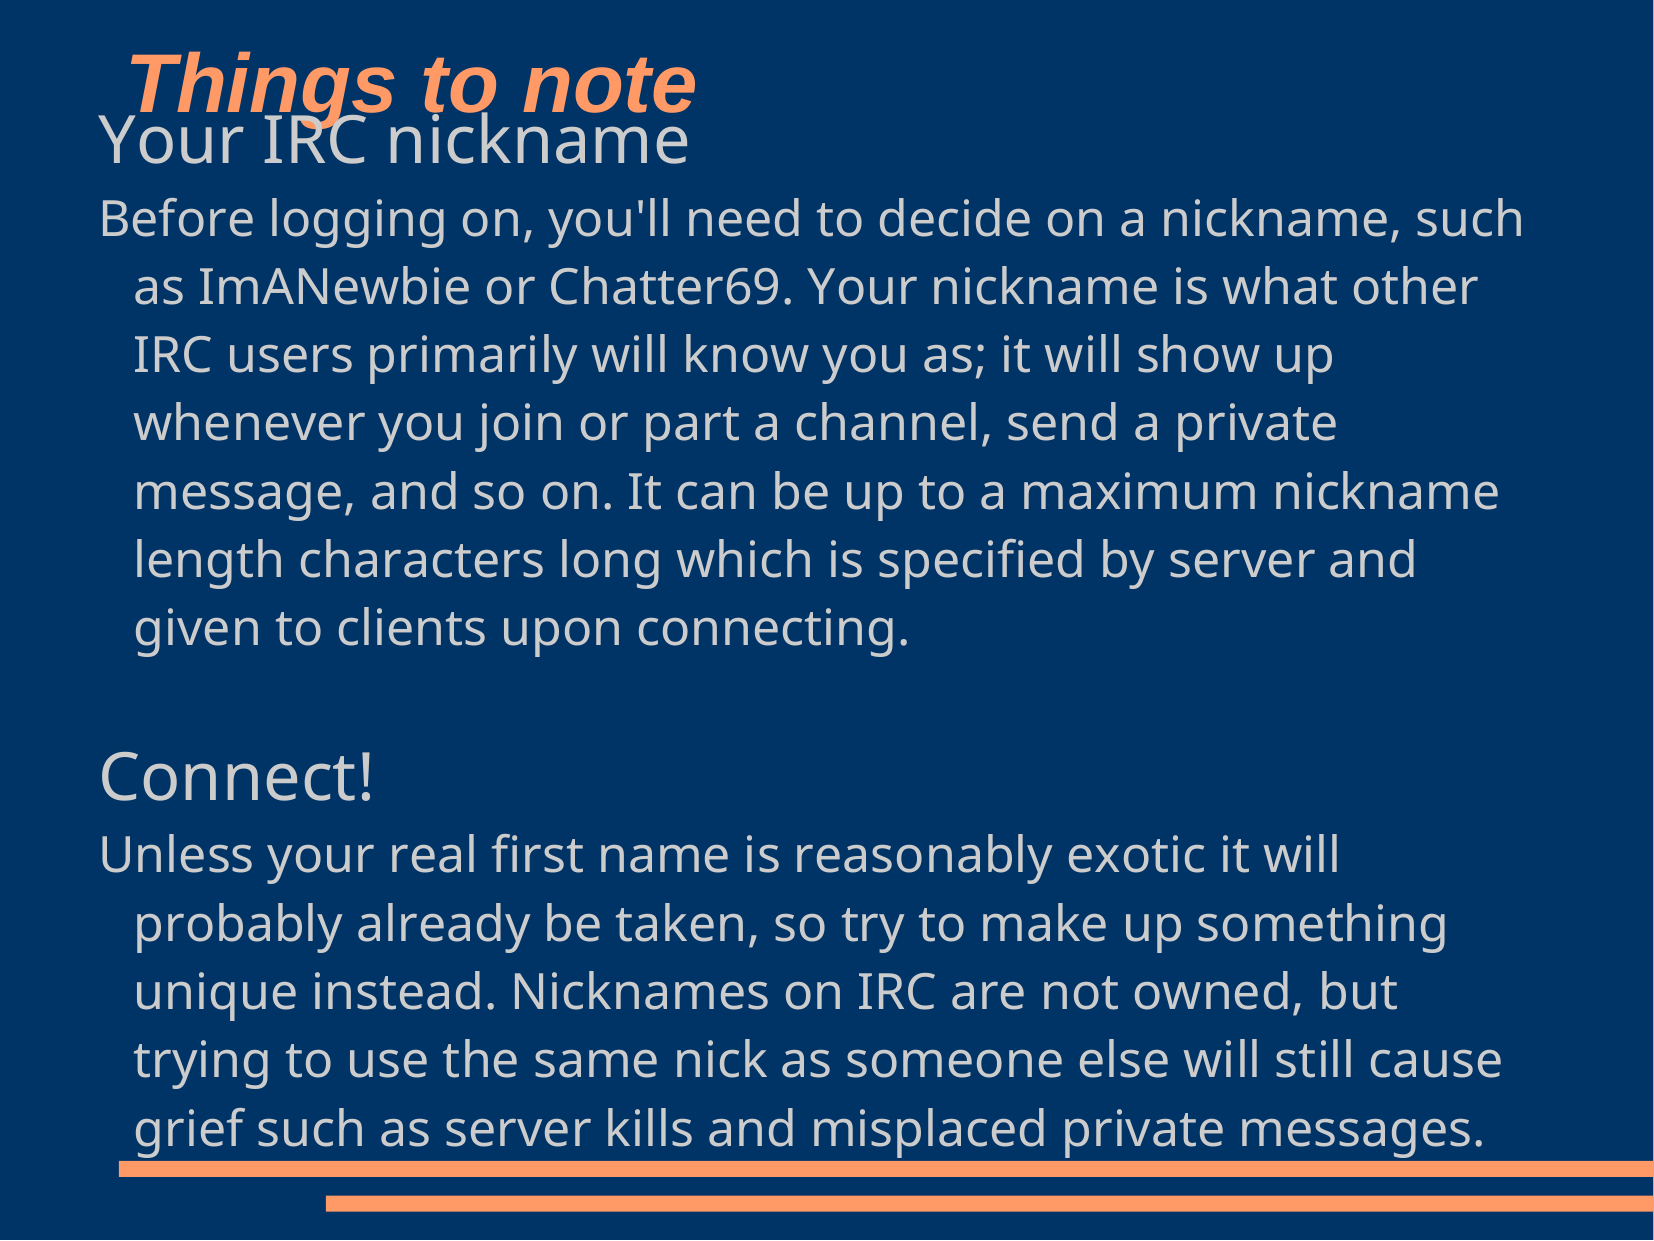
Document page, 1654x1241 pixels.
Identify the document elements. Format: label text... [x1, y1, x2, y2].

title Things to note [125, 0, 1538, 127]
subtitle Your IRC nickname Before logging on, you'll need to decide on a nickname, such as ImANewbie or Chatter69. Your nickname is what other IRC users primarily will know you as; it will show up whenever you join or part a channel, send a private message, and so on. It can be up to a maximum nickname length characters long which is specified by server and given to clients upon connecting. Connect! Unless your real first name is reasonably exotic it will probably already be taken, so try to make up something unique instead. Nicknames on IRC are not owned, but trying to use the same nick as someone else will still cause grief such as server kills and misplaced private messages. [98, 127, 1538, 1126]
